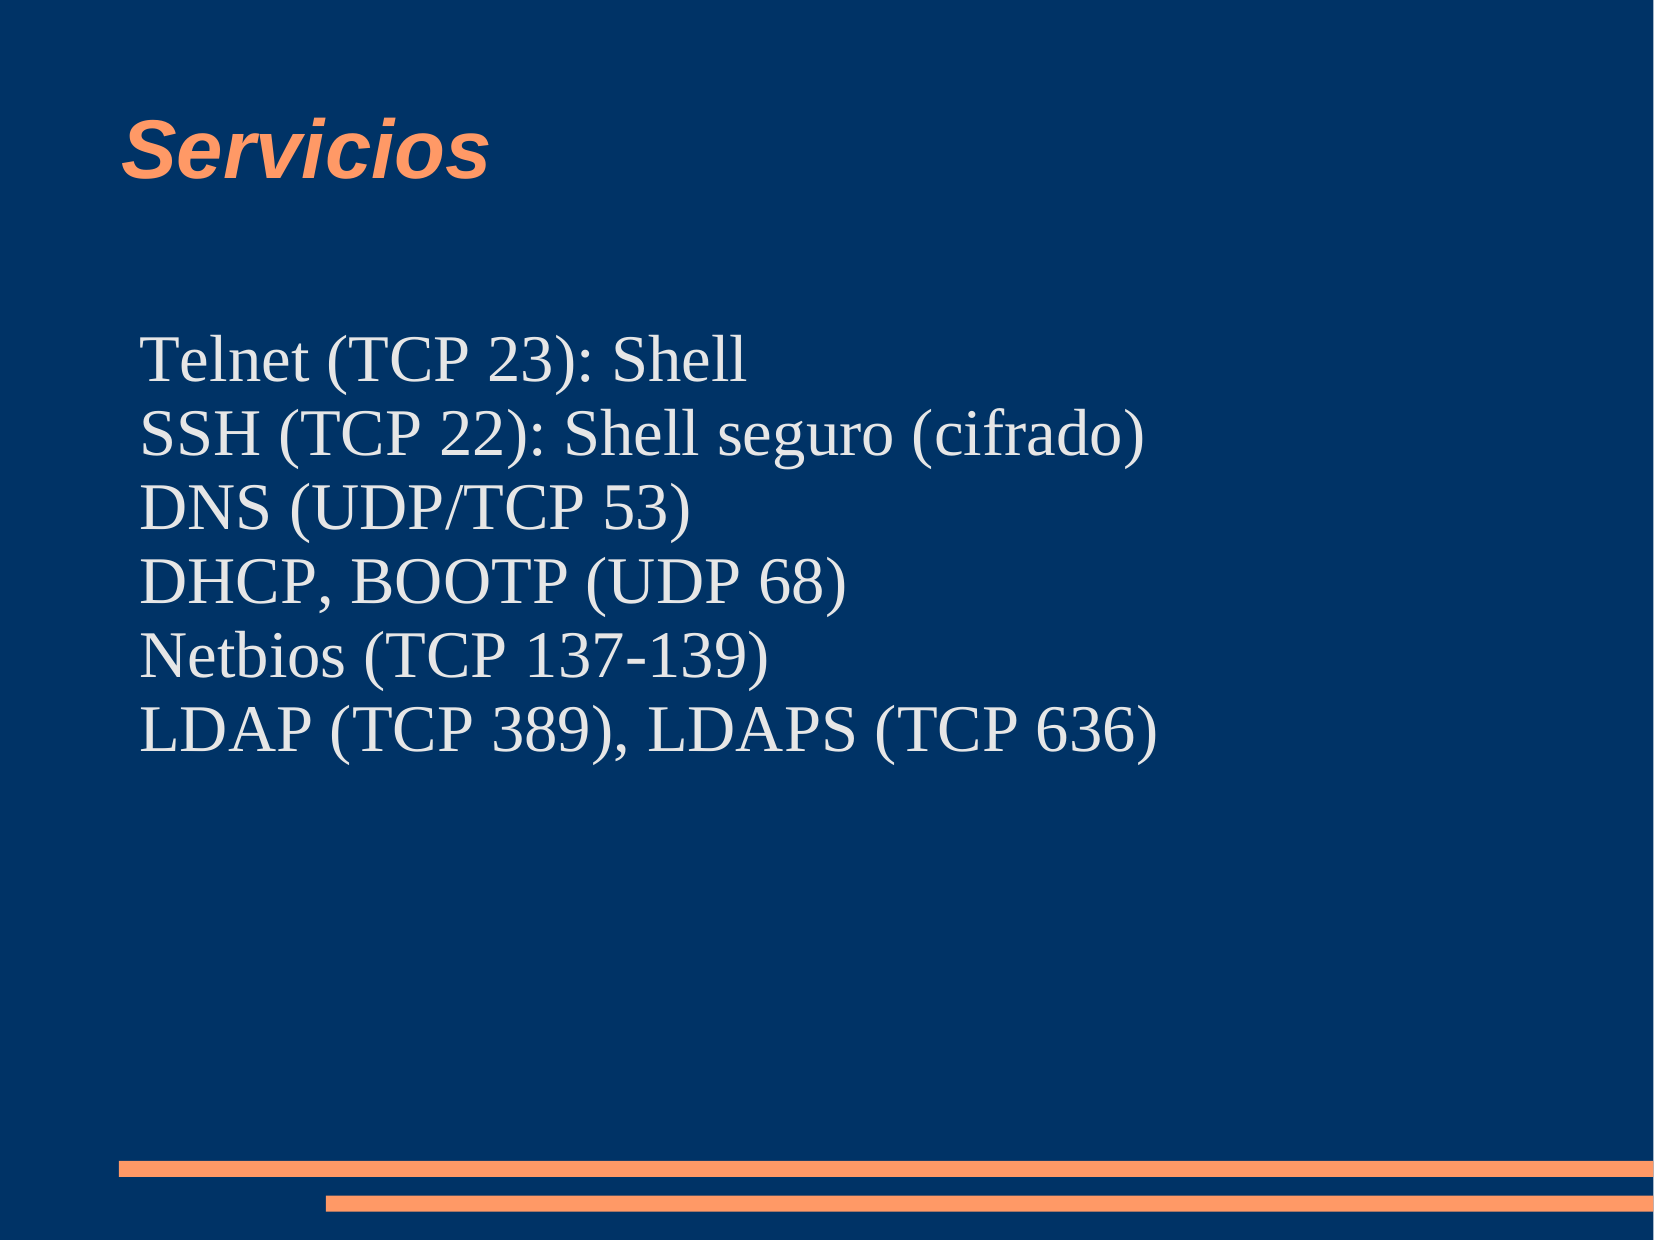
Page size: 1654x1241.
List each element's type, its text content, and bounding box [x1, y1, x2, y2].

title Servicios [121, 53, 1534, 247]
list Telnet (TCP 23): Shell SSH (TCP 22): Shell seguro (cifrado) DNS (UDP/TCP 53) DHCP, BOOTP (UDP 68) Netbios (TCP 137-139) LDAP (TCP 389), LDAPS (TCP 636) [121, 322, 1561, 1118]
